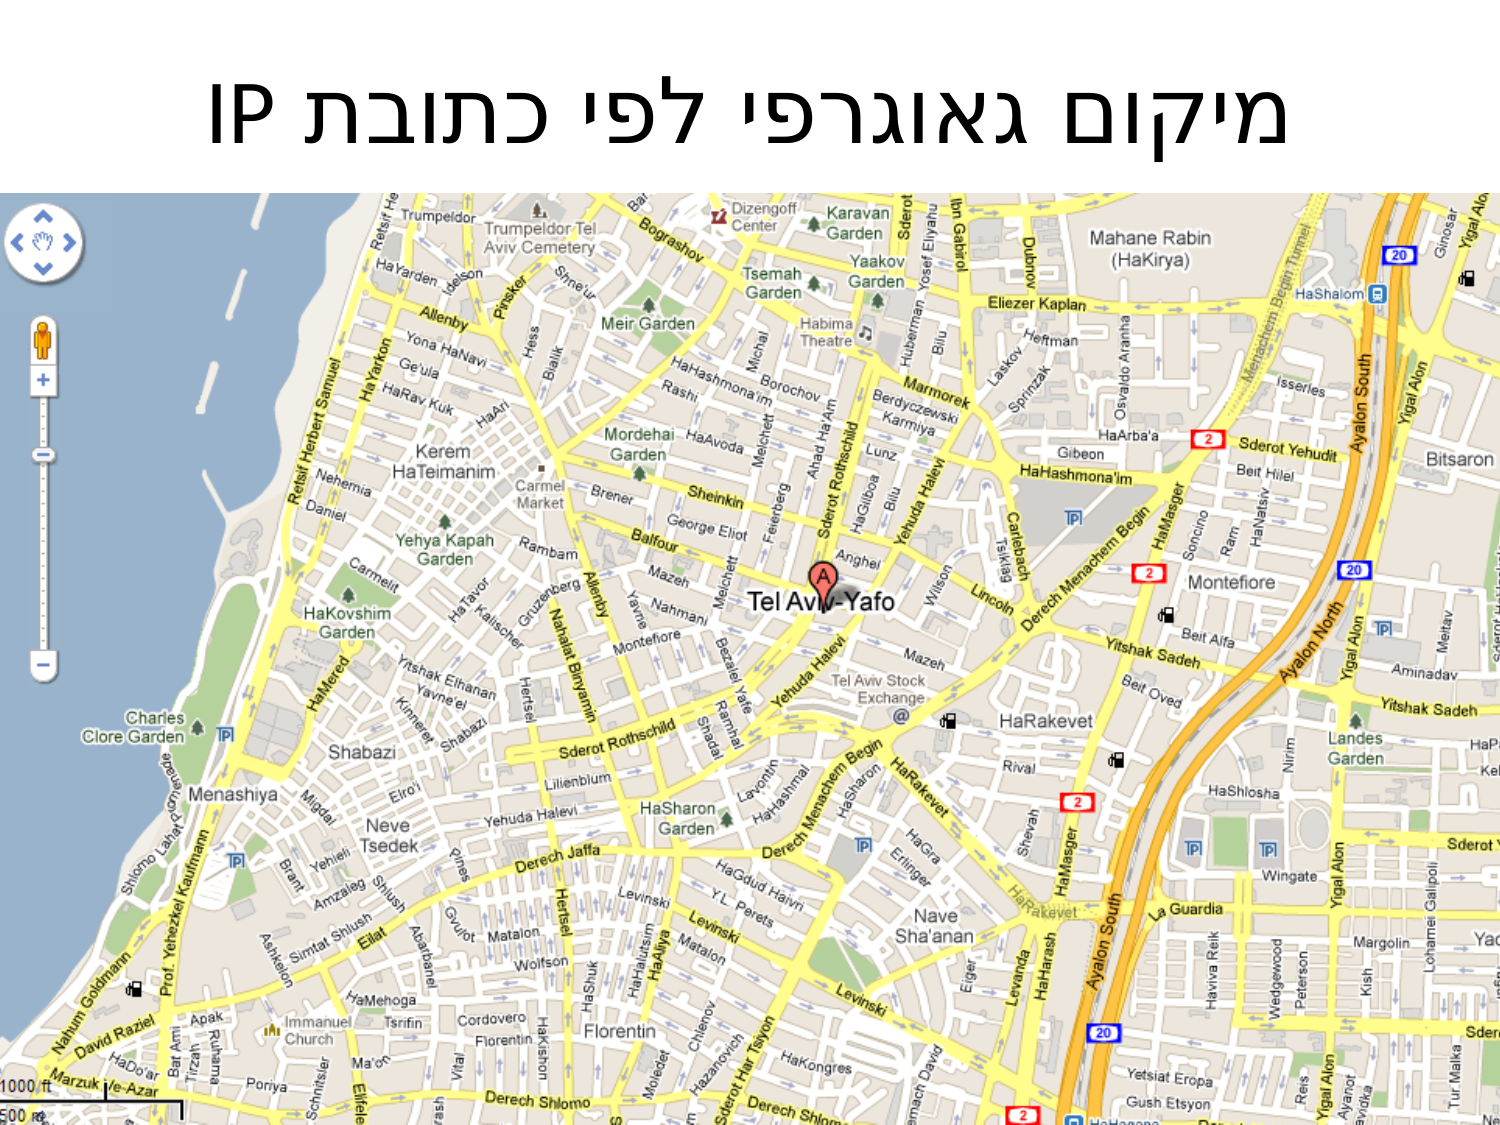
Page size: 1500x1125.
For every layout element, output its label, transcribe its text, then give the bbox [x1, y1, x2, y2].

picture [0, 193, 1500, 1125]
text_box מיקום גאוגרפי לפי כתובת IP [75, 45, 1425, 193]
